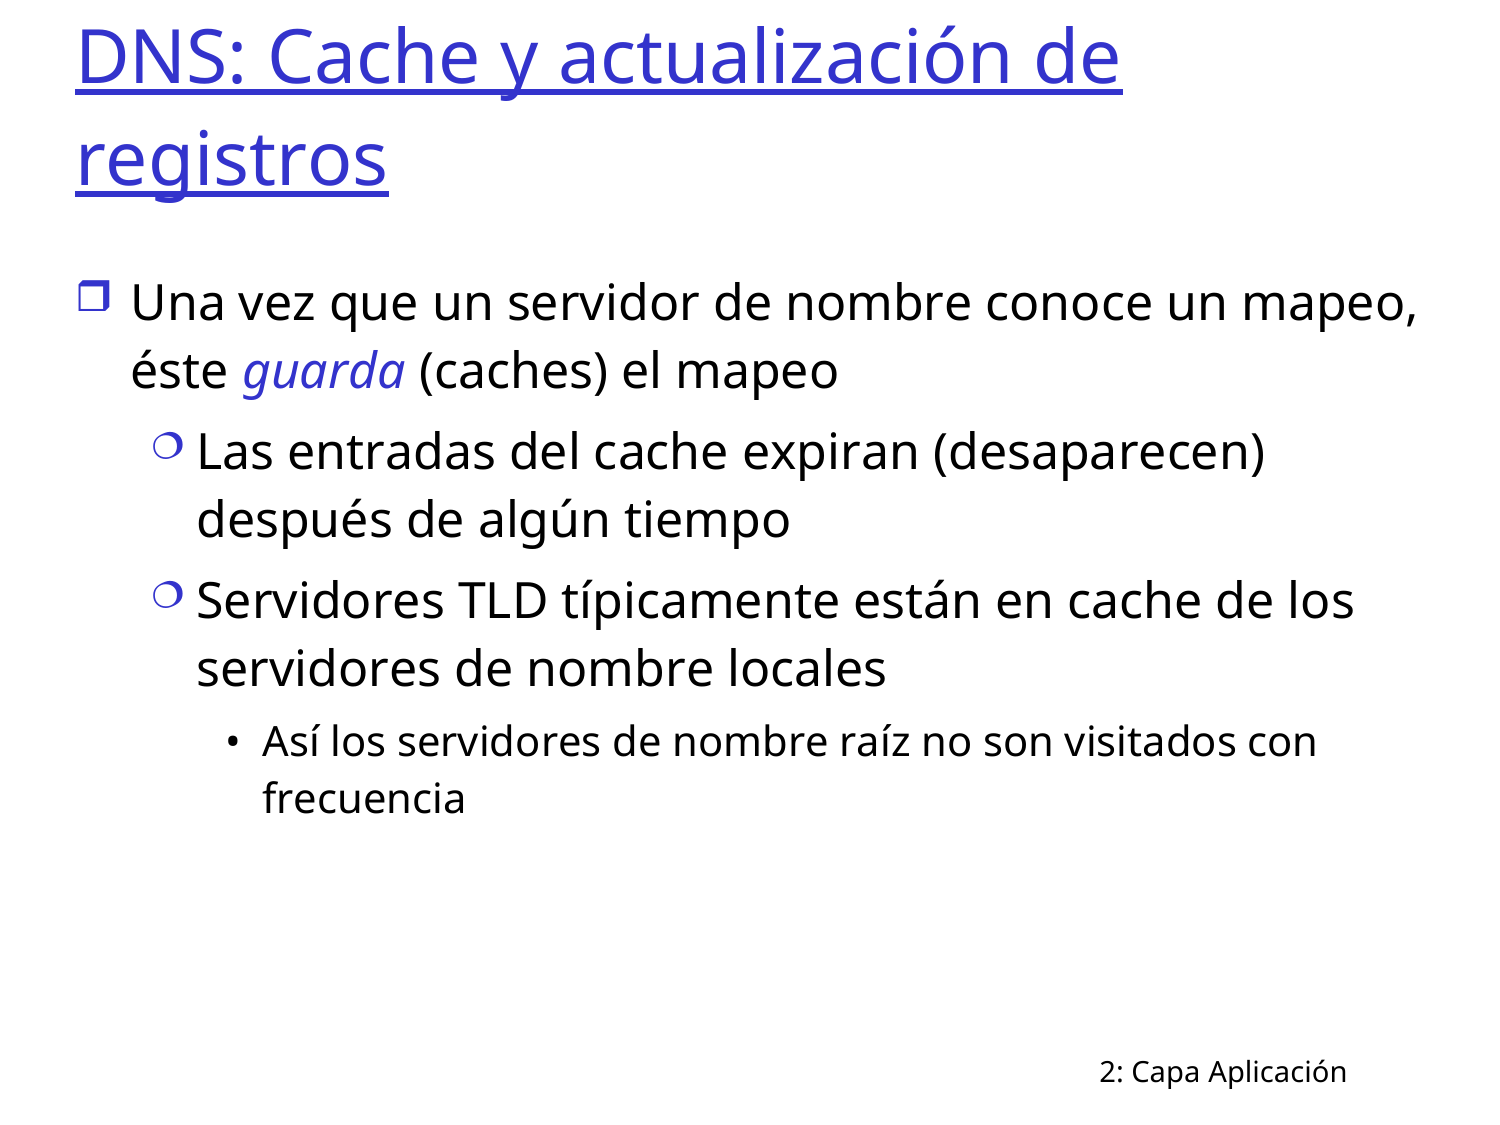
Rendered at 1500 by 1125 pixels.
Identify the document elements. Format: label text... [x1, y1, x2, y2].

title DNS: Cache y actualización de registros [75, 17, 1426, 193]
list Una vez que un servidor de nombre conoce un mapeo, éste guarda (caches) el mapeo Las entradas del cache expiran (desaparecen) después de algún tiempo‏ Servidores TLD típicamente están en cache de los servidores de nombre locales Así los servidores de nombre raíz no son visitados con frecuencia [75, 267, 1426, 1021]
